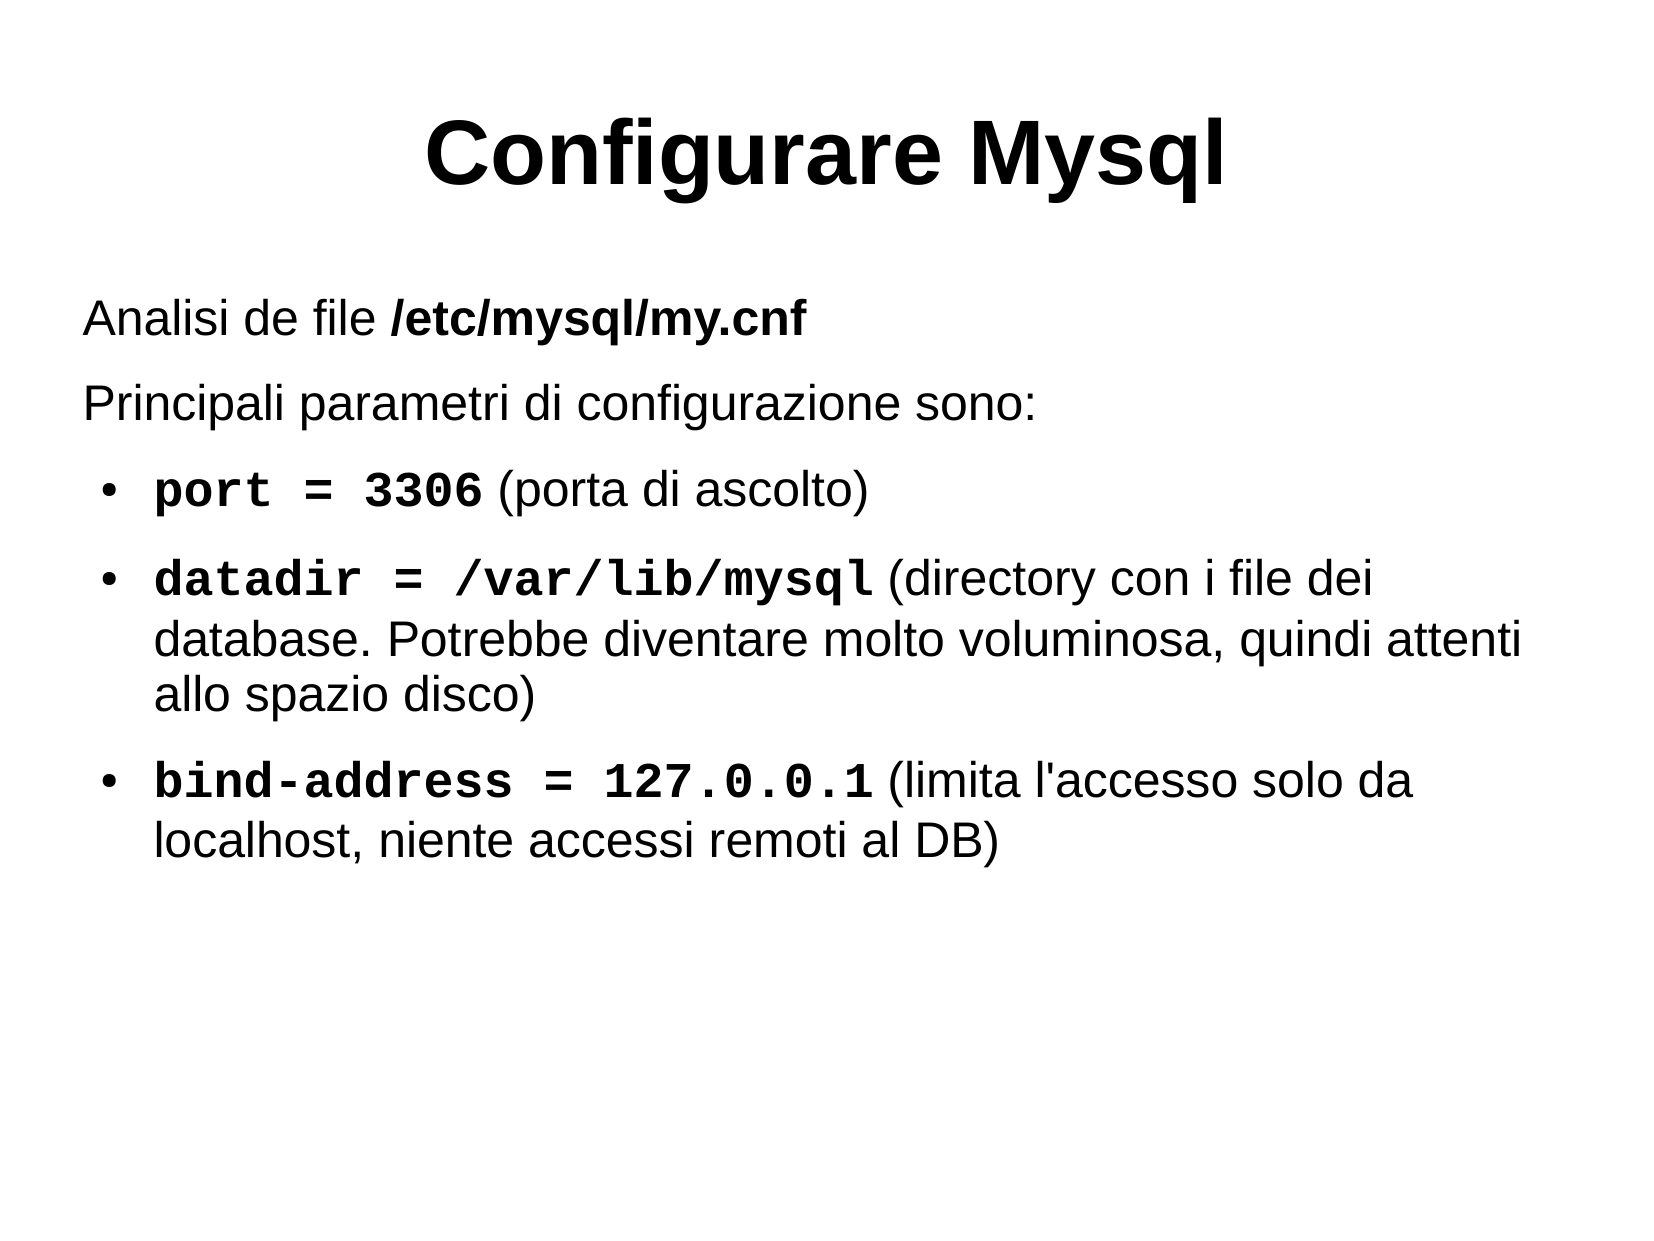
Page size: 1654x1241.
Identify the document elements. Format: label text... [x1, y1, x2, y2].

list Analisi de file /etc/mysql/my.cnf Principali parametri di configurazione sono: port = 3306 (porta di ascolto) datadir = /var/lib/mysql (directory con i file dei database. Potrebbe diventare molto voluminosa, quindi attenti allo spazio disco) bind-address = 127.0.0.1 (limita l'accesso solo da localhost, niente accessi remoti al DB) [82, 290, 1571, 1010]
title Configurare Mysql [82, 49, 1571, 257]
